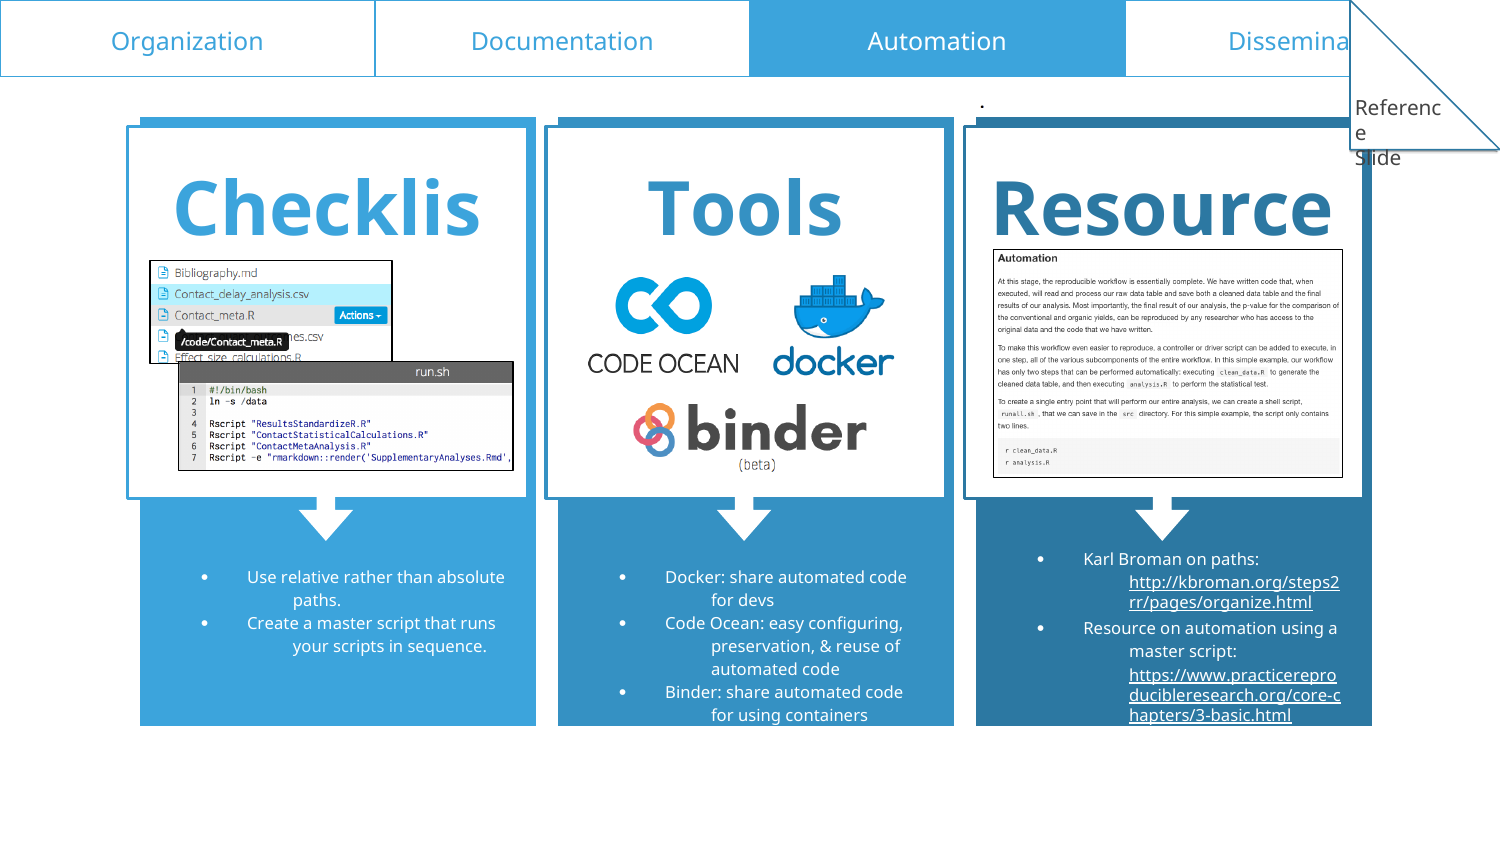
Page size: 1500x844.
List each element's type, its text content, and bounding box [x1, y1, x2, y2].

picture [941, 88, 1268, 463]
picture [179, 362, 513, 470]
text_box Automation [750, 0, 1124, 77]
picture [150, 261, 392, 363]
text_box Reference Slide [1339, 79, 1466, 156]
picture [670, 292, 699, 319]
text_box Checklist [150, 145, 505, 246]
text_box [1349, 0, 1500, 150]
text_box Use relative rather than absolute paths. Create a master script that runs your scripts in sequence. [128, 549, 524, 711]
text_box [546, 117, 954, 726]
text_box Karl Broman on paths: http://kbroman.org/steps2rr/pages/organize.html Resource on automation using a master script: https://www.practicereproducibleresearch.org/core-chapters/3-basic.html [964, 531, 1360, 711]
text_box Resources [964, 145, 1360, 246]
picture [626, 395, 874, 477]
text_box [964, 117, 1339, 145]
text_box [964, 156, 1372, 726]
text_box Organization [0, 0, 374, 77]
text_box Docker: share automated code for devs Code Ocean: easy configuring, preservation, & reuse of automated code Binder: share automated code for using containers [546, 549, 942, 711]
text_box Tools [569, 145, 923, 246]
picture [994, 250, 1342, 477]
text_box [128, 117, 536, 726]
text_box Documentation [375, 0, 749, 77]
picture [762, 264, 905, 386]
picture [588, 277, 738, 373]
text_box Dissemination [1125, 0, 1350, 77]
